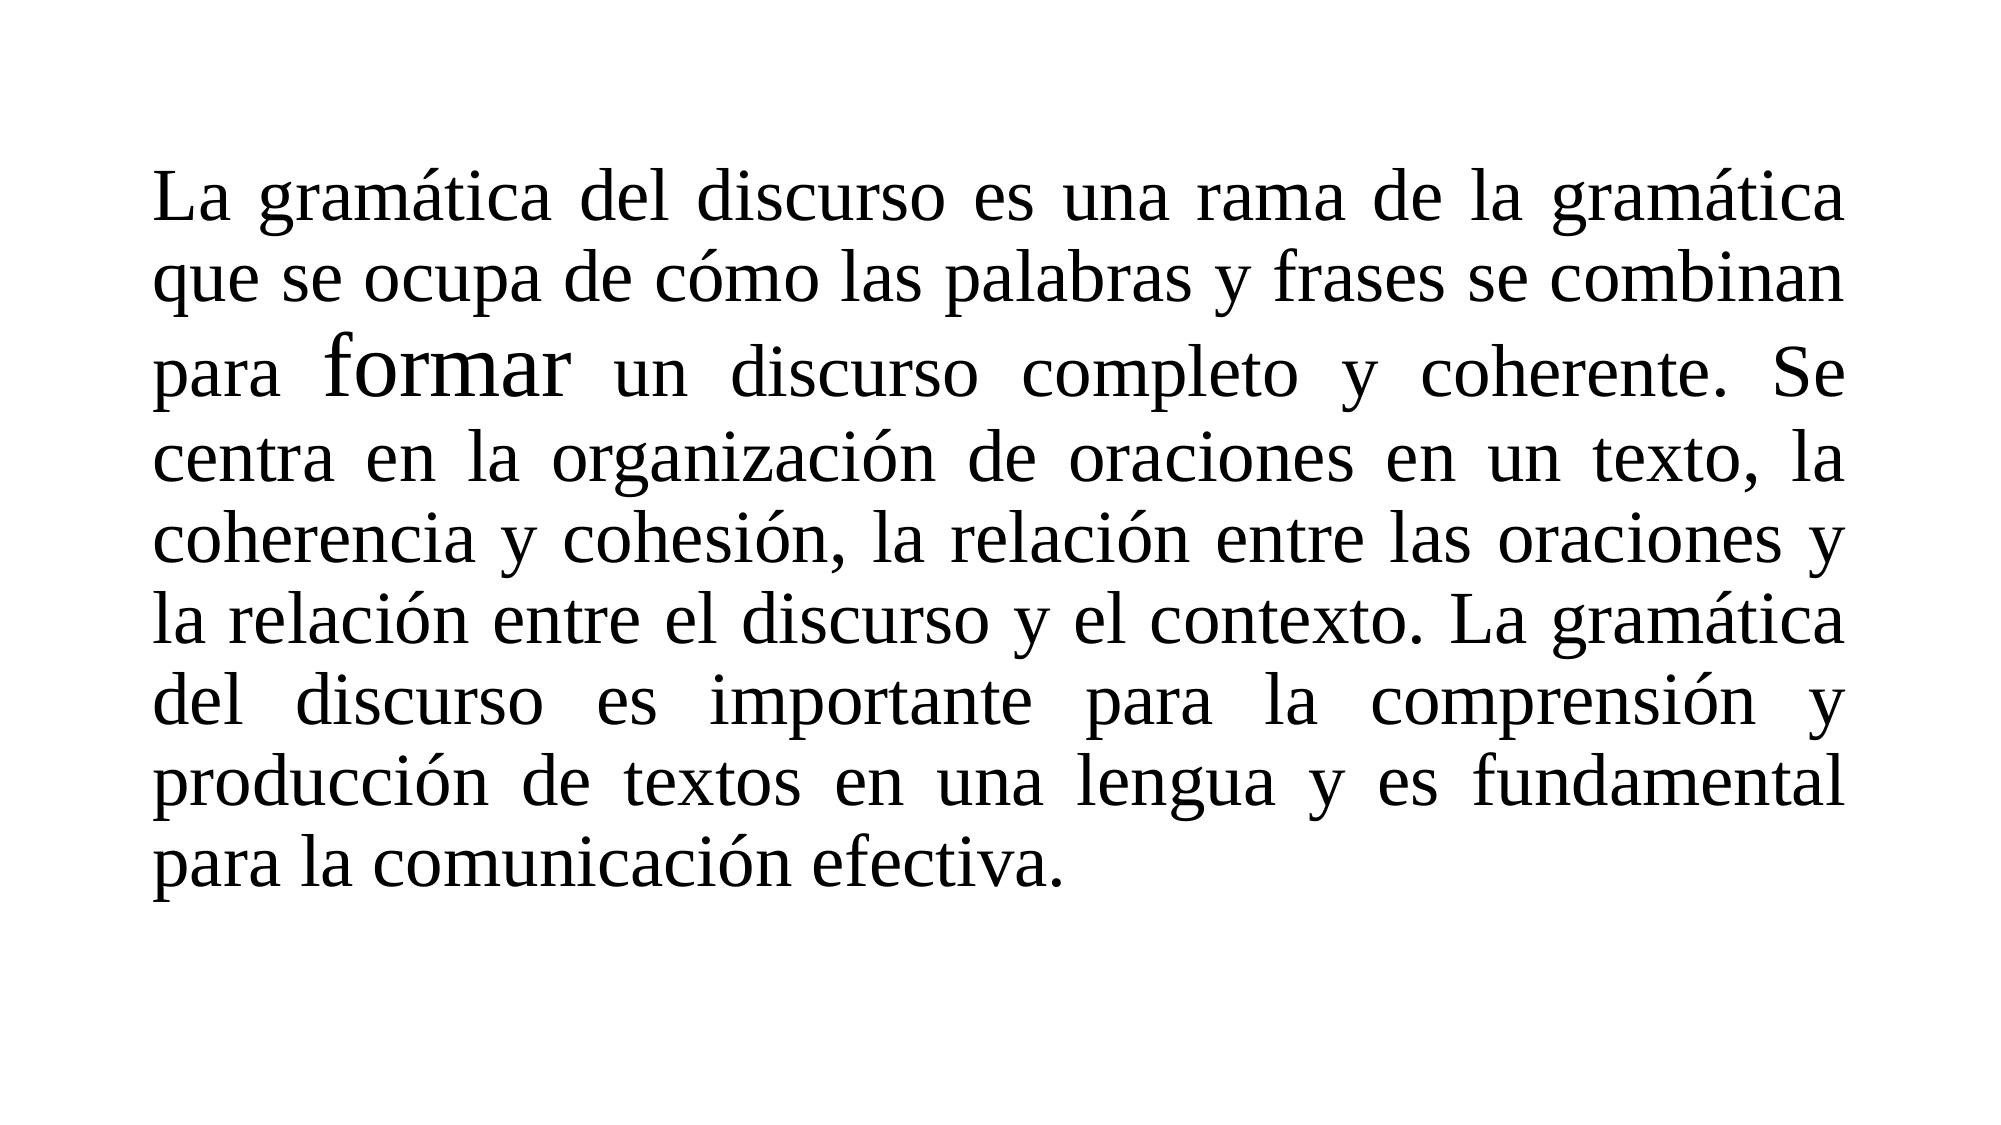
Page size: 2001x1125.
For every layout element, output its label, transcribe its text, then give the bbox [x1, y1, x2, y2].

list La gramática del discurso es una rama de la gramática que se ocupa de cómo las palabras y frases se combinan para formar un discurso completo y coherente. Se centra en la organización de oraciones en un texto, la coherencia y cohesión, la relación entre las oraciones y la relación entre el discurso y el contexto. La gramática del discurso es importante para la comprensión y producción de textos en una lengua y es fundamental para la comunicación efectiva. [137, 148, 1863, 962]
